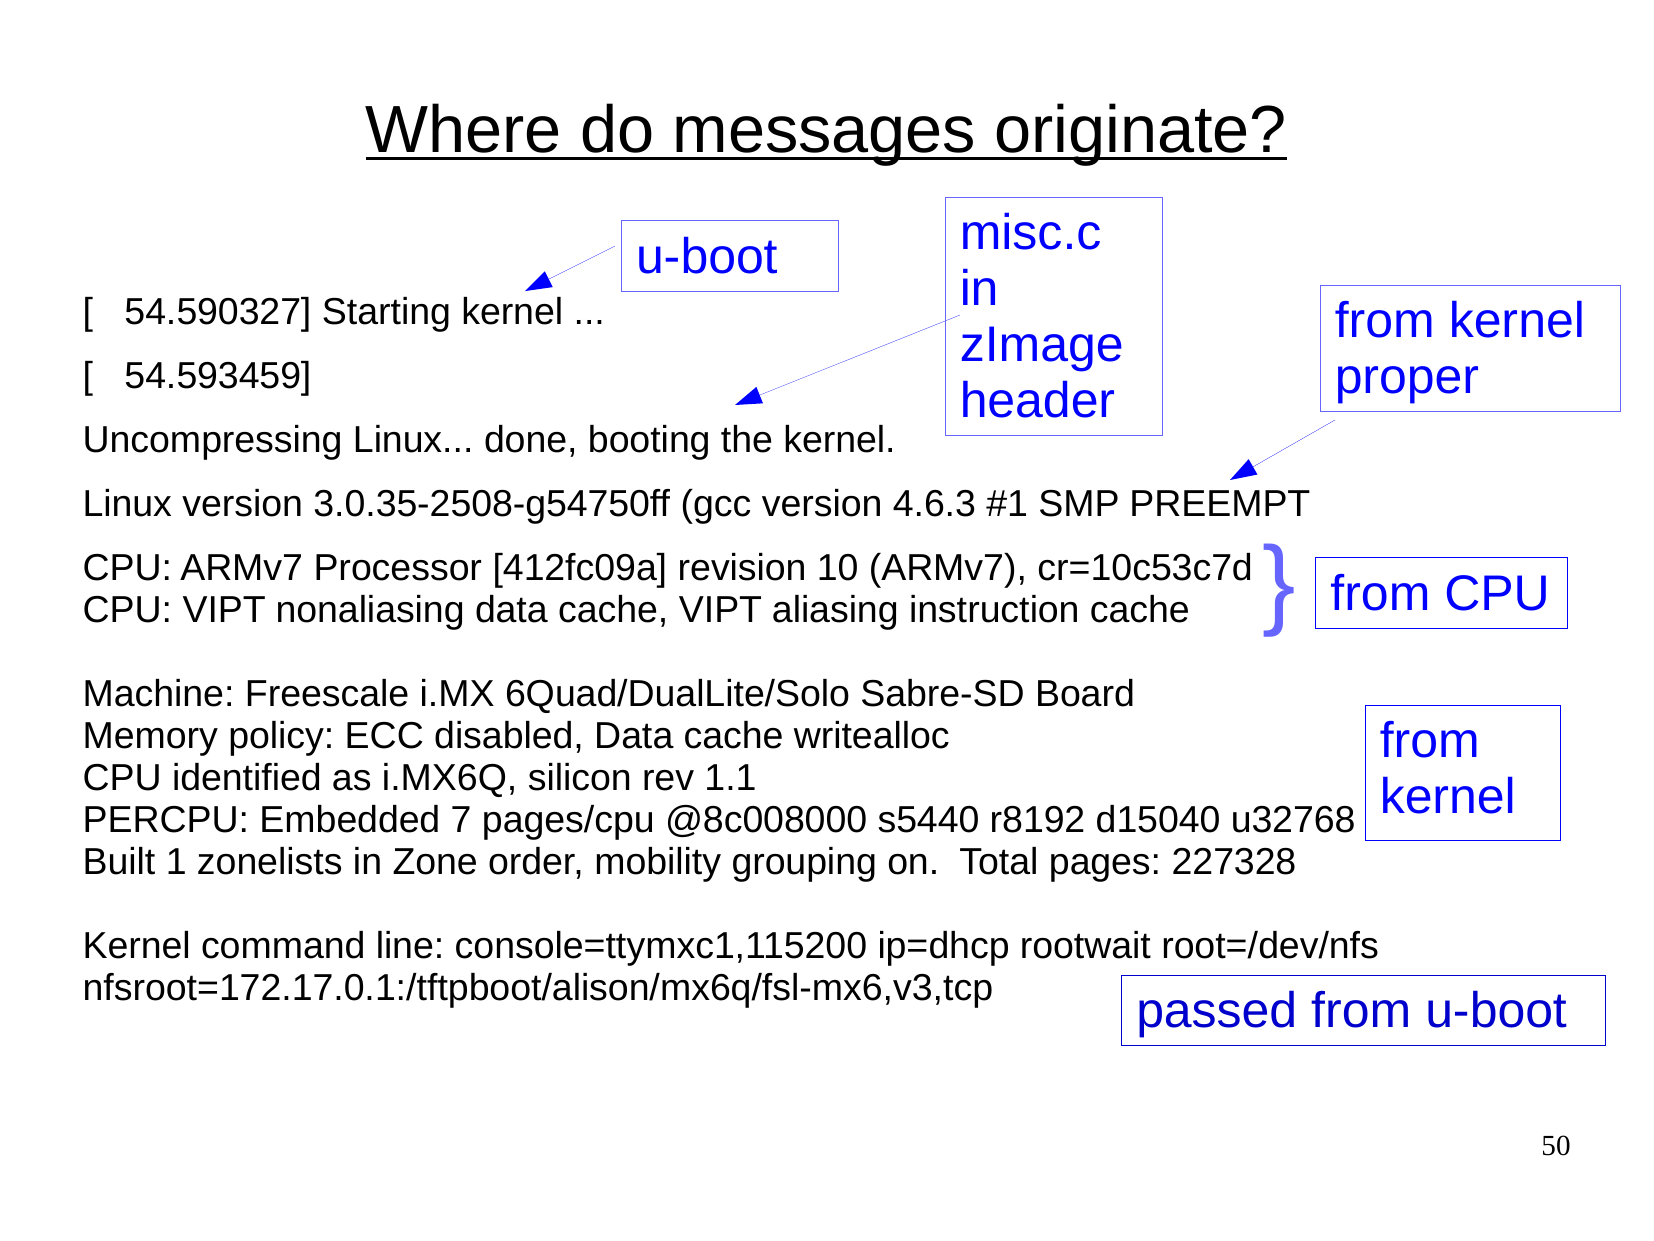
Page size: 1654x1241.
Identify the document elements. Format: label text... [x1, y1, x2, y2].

text_box } [1247, 518, 1291, 646]
text_box passed from u-boot [1121, 975, 1606, 1046]
title Where do messages originate? [82, 49, 1571, 211]
text_box u-boot [621, 220, 839, 292]
text_box from kernel [1365, 705, 1561, 841]
text_box misc.c in zImage header [945, 197, 1163, 436]
list [ 54.590327] Starting kernel ... [ 54.593459] Uncompressing Linux... done, booting the kernel. Linux version 3.0.35-2508-g54750ff (gcc version 4.6.3 #1 SMP PREEMPT CPU: ARMv7 Processor [412fc09a] revision 10 (ARMv7), cr=10c53c7d CPU: VIPT nonaliasing data cache, VIPT aliasing instruction cache Machine: Freescale i.MX 6Quad/DualLite/Solo Sabre-SD Board Memory policy: ECC disabled, Data cache writealloc CPU identified as i.MX6Q, silicon rev 1.1 PERCPU: Embedded 7 pages/cpu @8c008000 s5440 r8192 d15040 u32768 Built 1 zonelists in Zone order, mobility grouping on. Total pages: 227328 Kernel command line: console=ttymxc1,115200 ip=dhcp rootwait root=/dev/nfs nfsroot=172.17.0.1:/tftpboot/alison/mx6q/fsl-mx6,v3,tcp [82, 290, 1571, 1010]
text_box from kernel proper [1320, 285, 1621, 412]
text_box from CPU [1315, 557, 1568, 629]
